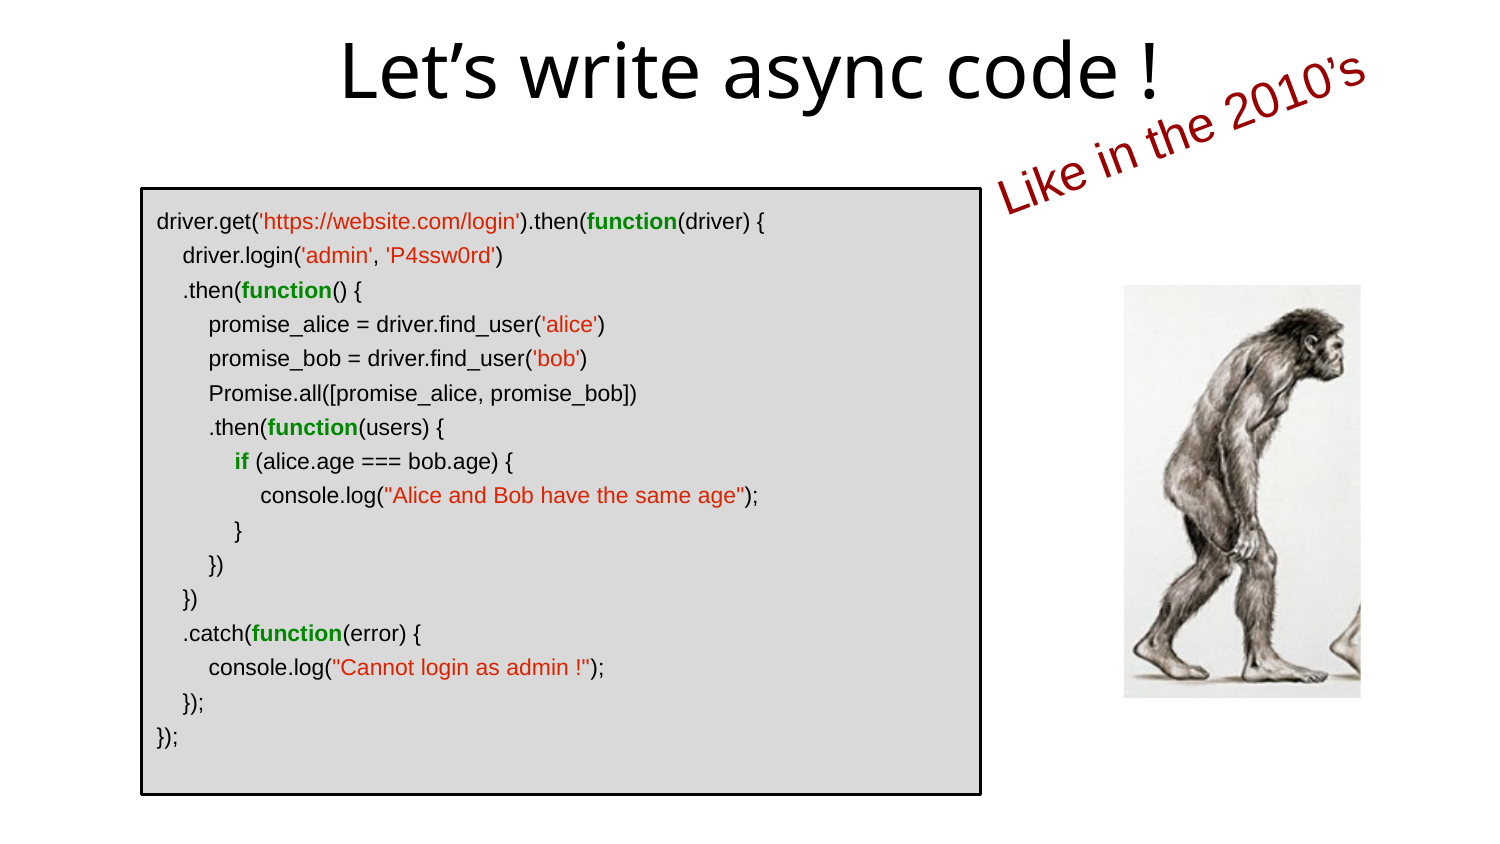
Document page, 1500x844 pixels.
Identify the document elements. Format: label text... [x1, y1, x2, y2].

text_box Like in the 2010’s [969, 0, 1500, 344]
picture [1123, 285, 1361, 698]
text_box driver.get('https://website.com/login').then(function(driver) { driver.login('admin', 'P4ssw0rd') .then(function() { promise_alice = driver.find_user('alice') promise_bob = driver.find_user('bob') Promise.all([promise_alice, promise_bob]) .then(function(users) { if (alice.age === bob.age) { console.log("Alice and Bob have the same age"); } }) }) .catch(function(error) { console.log("Cannot login as admin !"); }); }); [141, 188, 981, 795]
text_box Let’s write async code ! [74, 0, 1394, 139]
